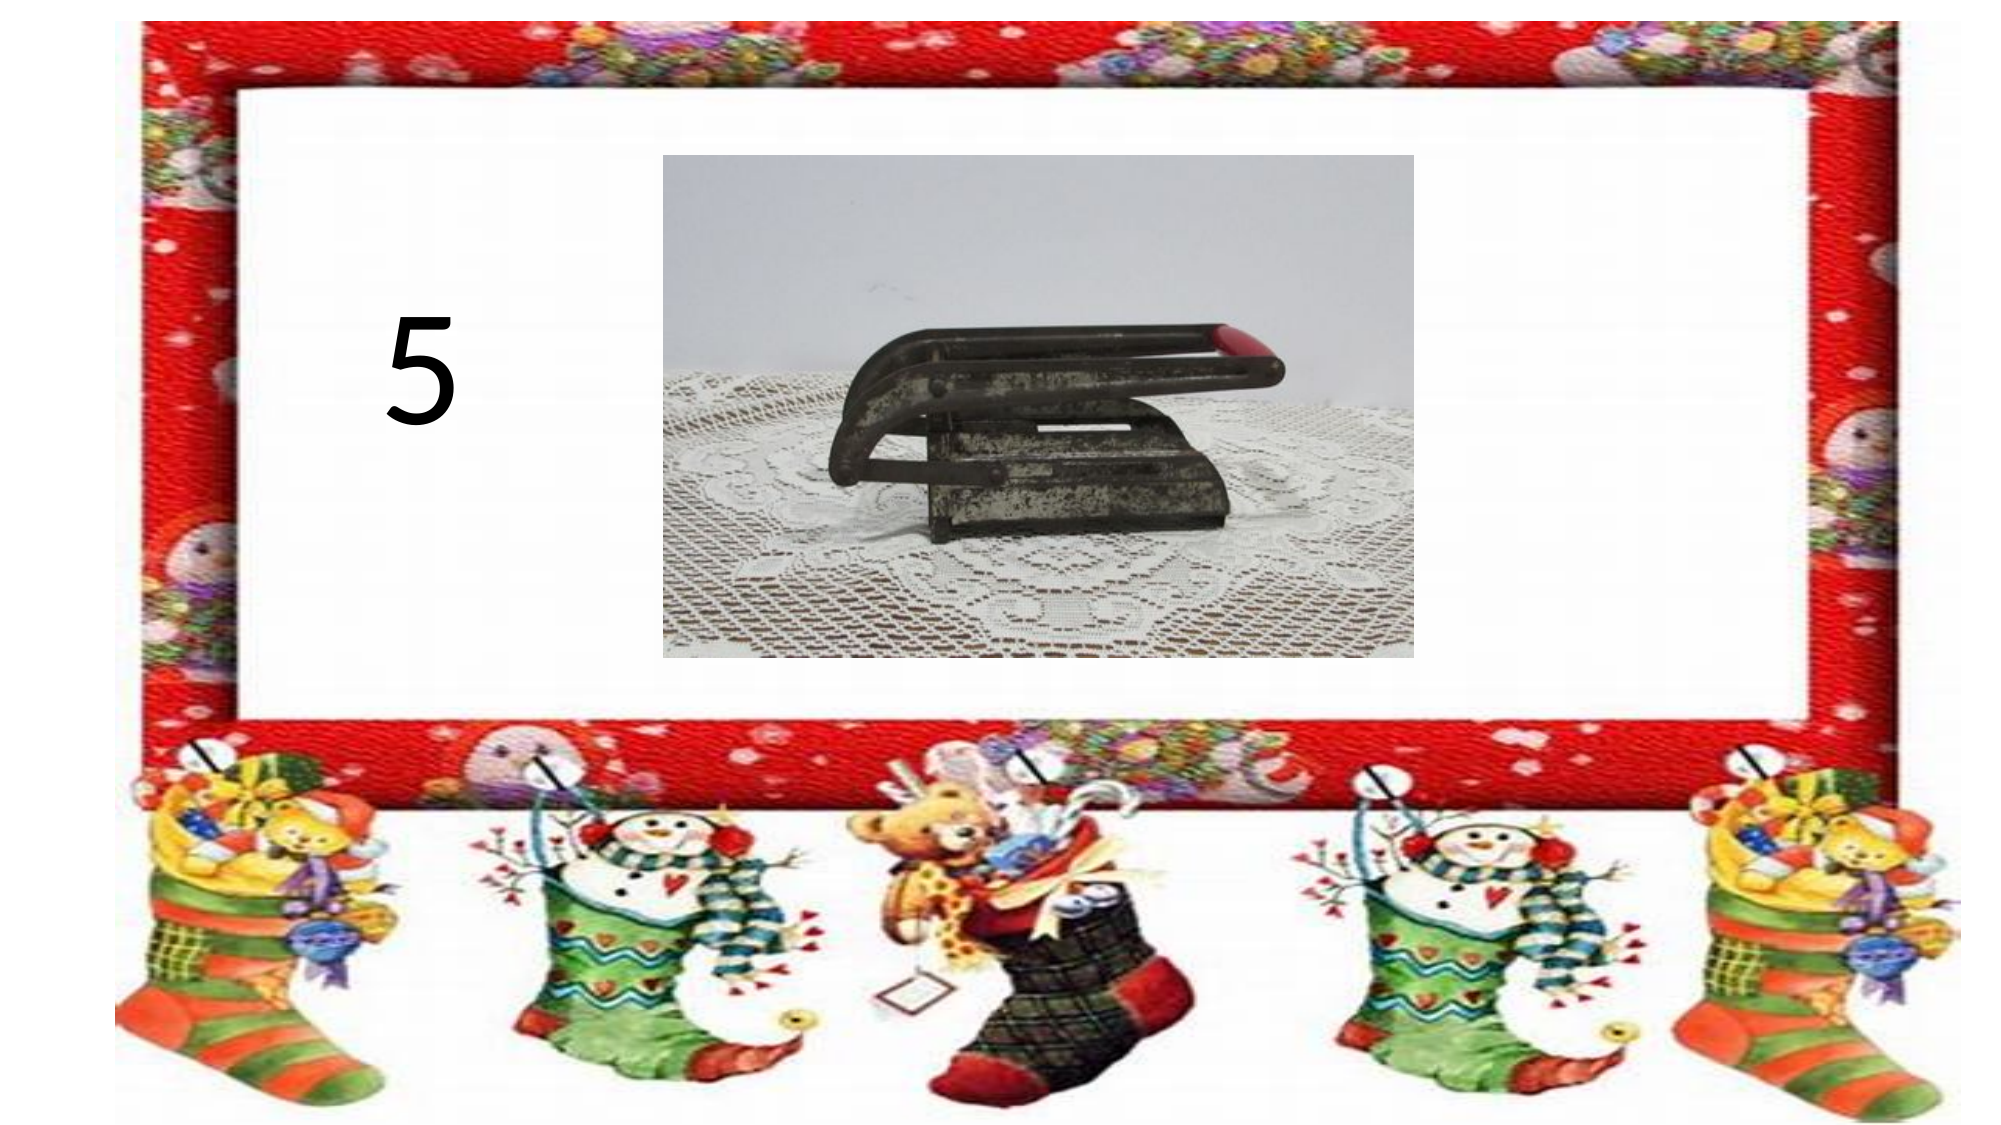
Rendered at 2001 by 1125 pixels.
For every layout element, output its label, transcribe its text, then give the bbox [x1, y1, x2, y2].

text_box 5 [364, 249, 480, 468]
picture [115, 21, 1961, 1125]
